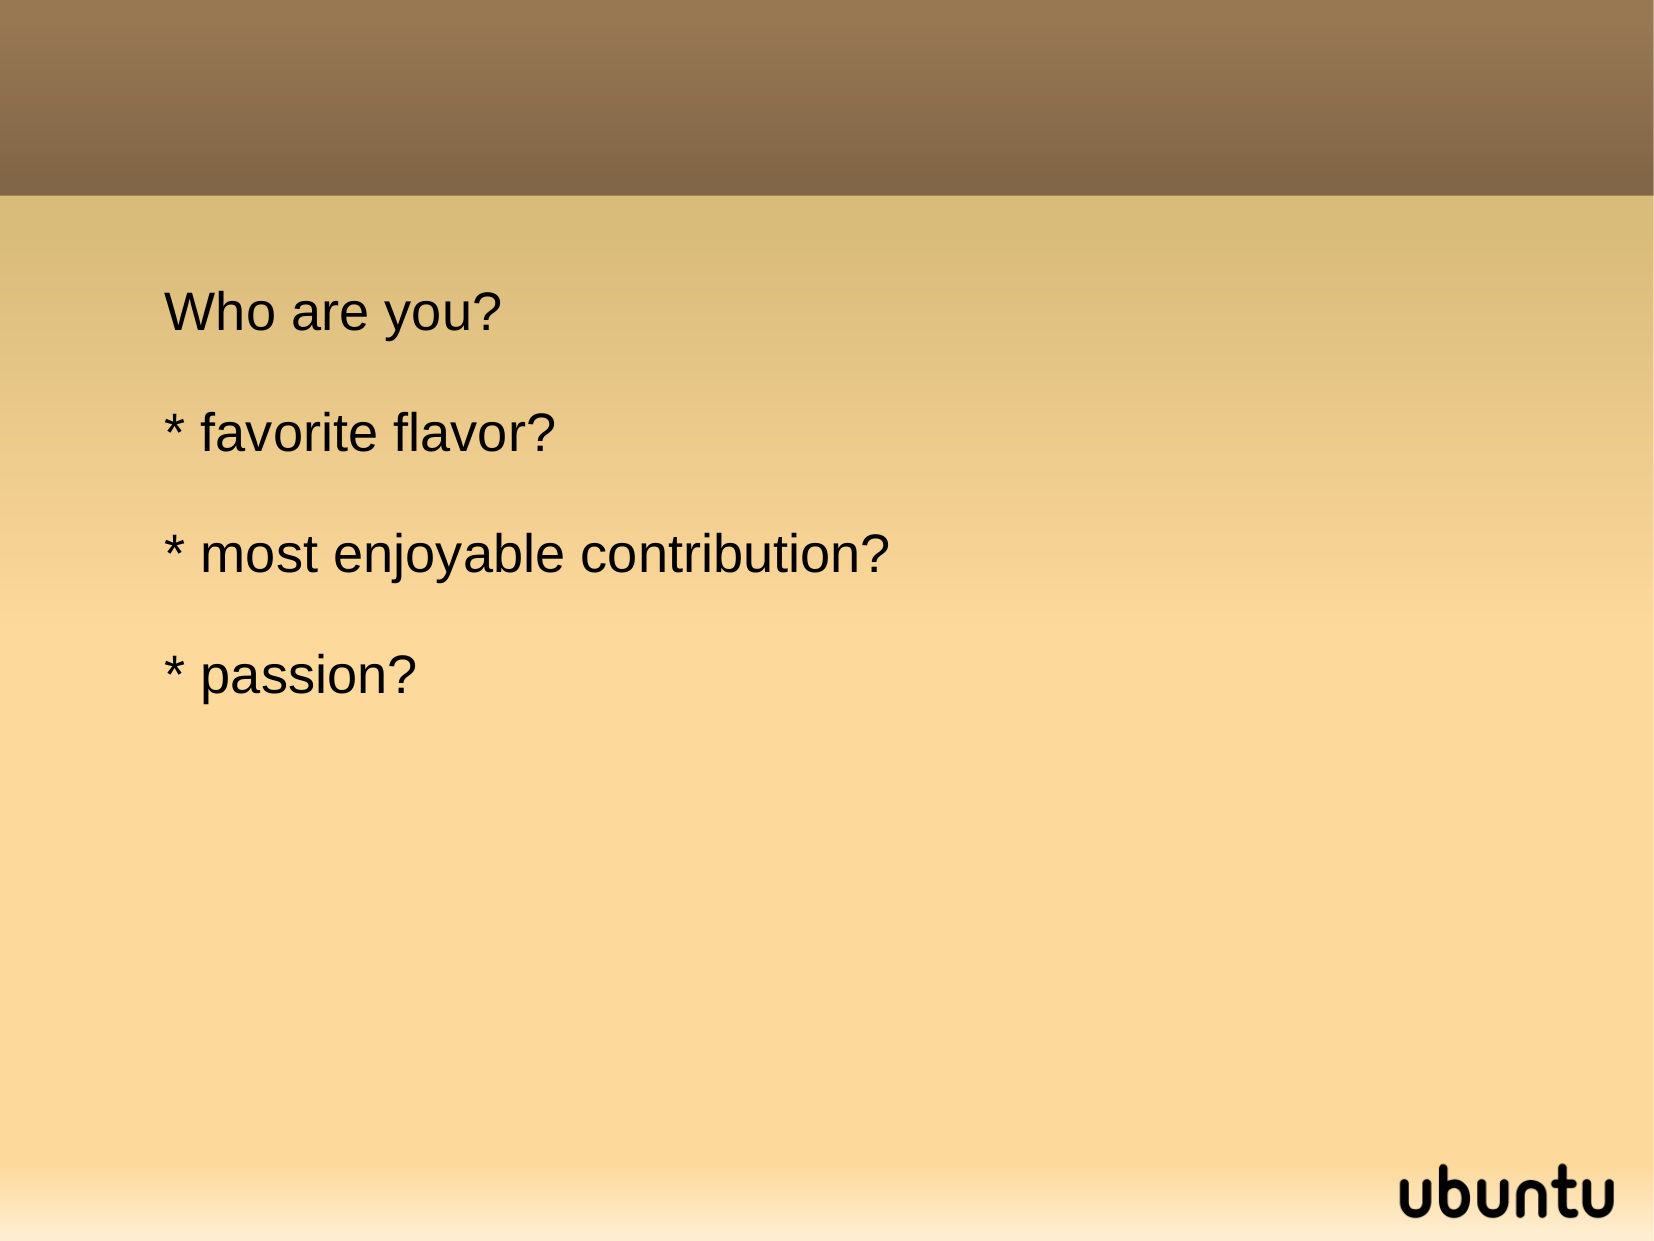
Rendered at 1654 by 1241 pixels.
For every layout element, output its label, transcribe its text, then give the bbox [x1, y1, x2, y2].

text_box Who are you? * favorite flavor? * most enjoyable contribution? * passion? [150, 273, 923, 713]
picture [0, 0, 1654, 1241]
